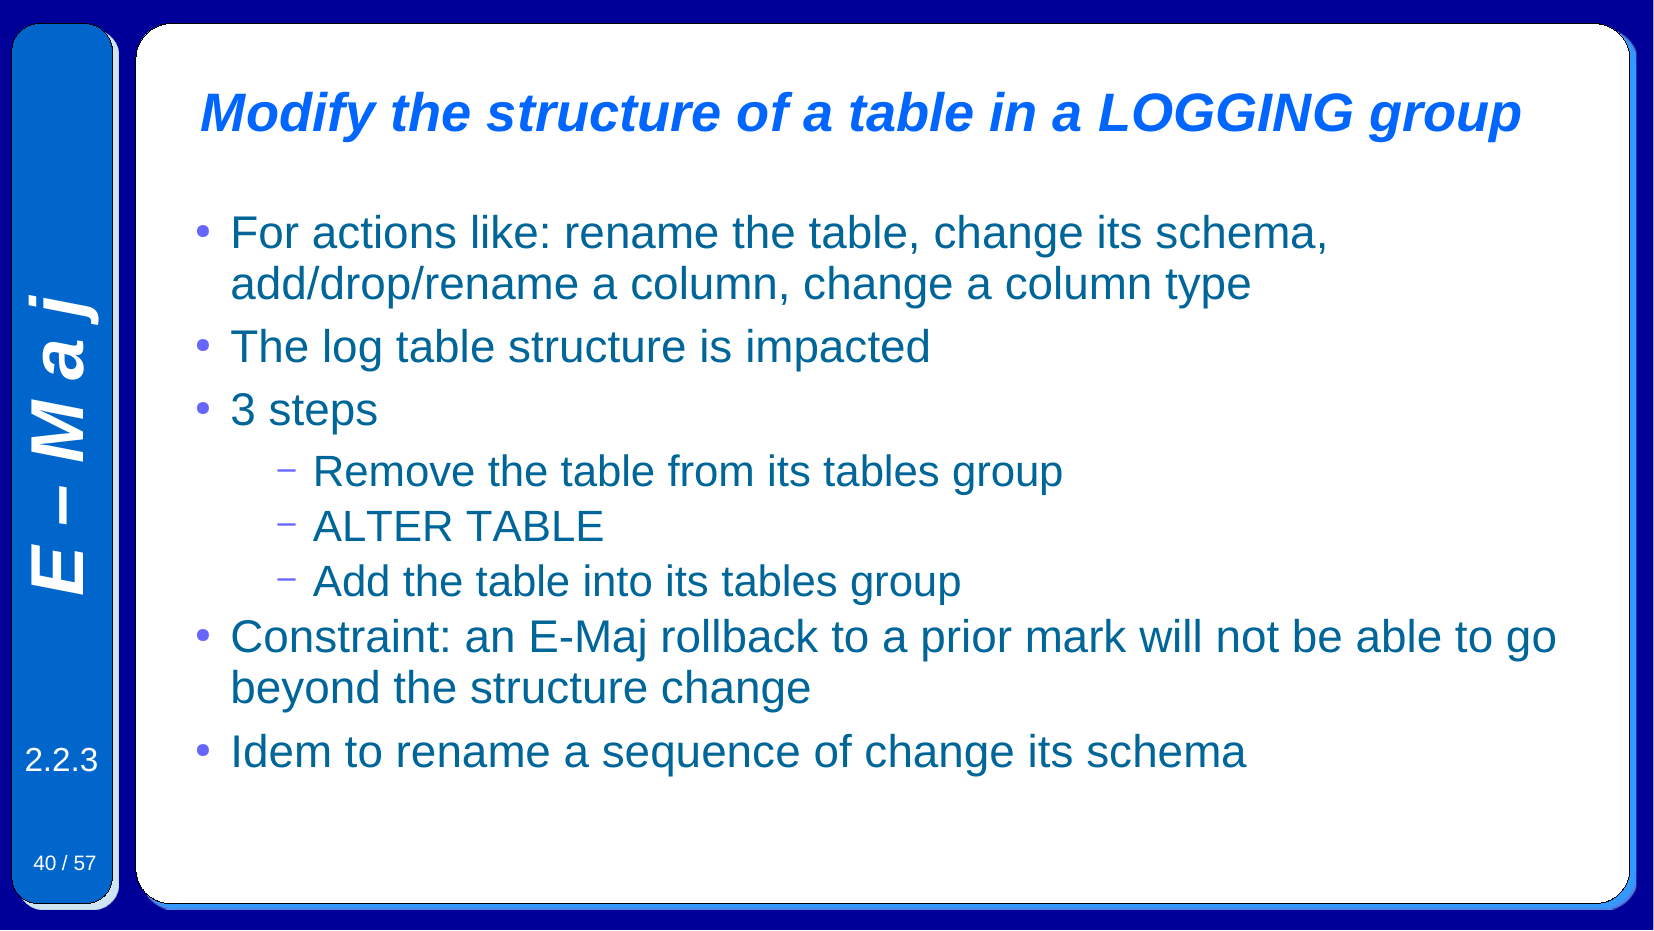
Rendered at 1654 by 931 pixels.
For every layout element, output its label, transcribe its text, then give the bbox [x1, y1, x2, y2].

title Modify the structure of a table in a LOGGING group [200, 34, 1575, 191]
list For actions like: rename the table, change its schema, add/drop/rename a column, change a column type The log table structure is impacted 3 steps Remove the table from its tables group ALTER TABLE Add the table into its tables group Constraint: an E-Maj rollback to a prior mark will not be able to go beyond the structure change Idem to rename a sequence of change its schema [177, 206, 1587, 827]
